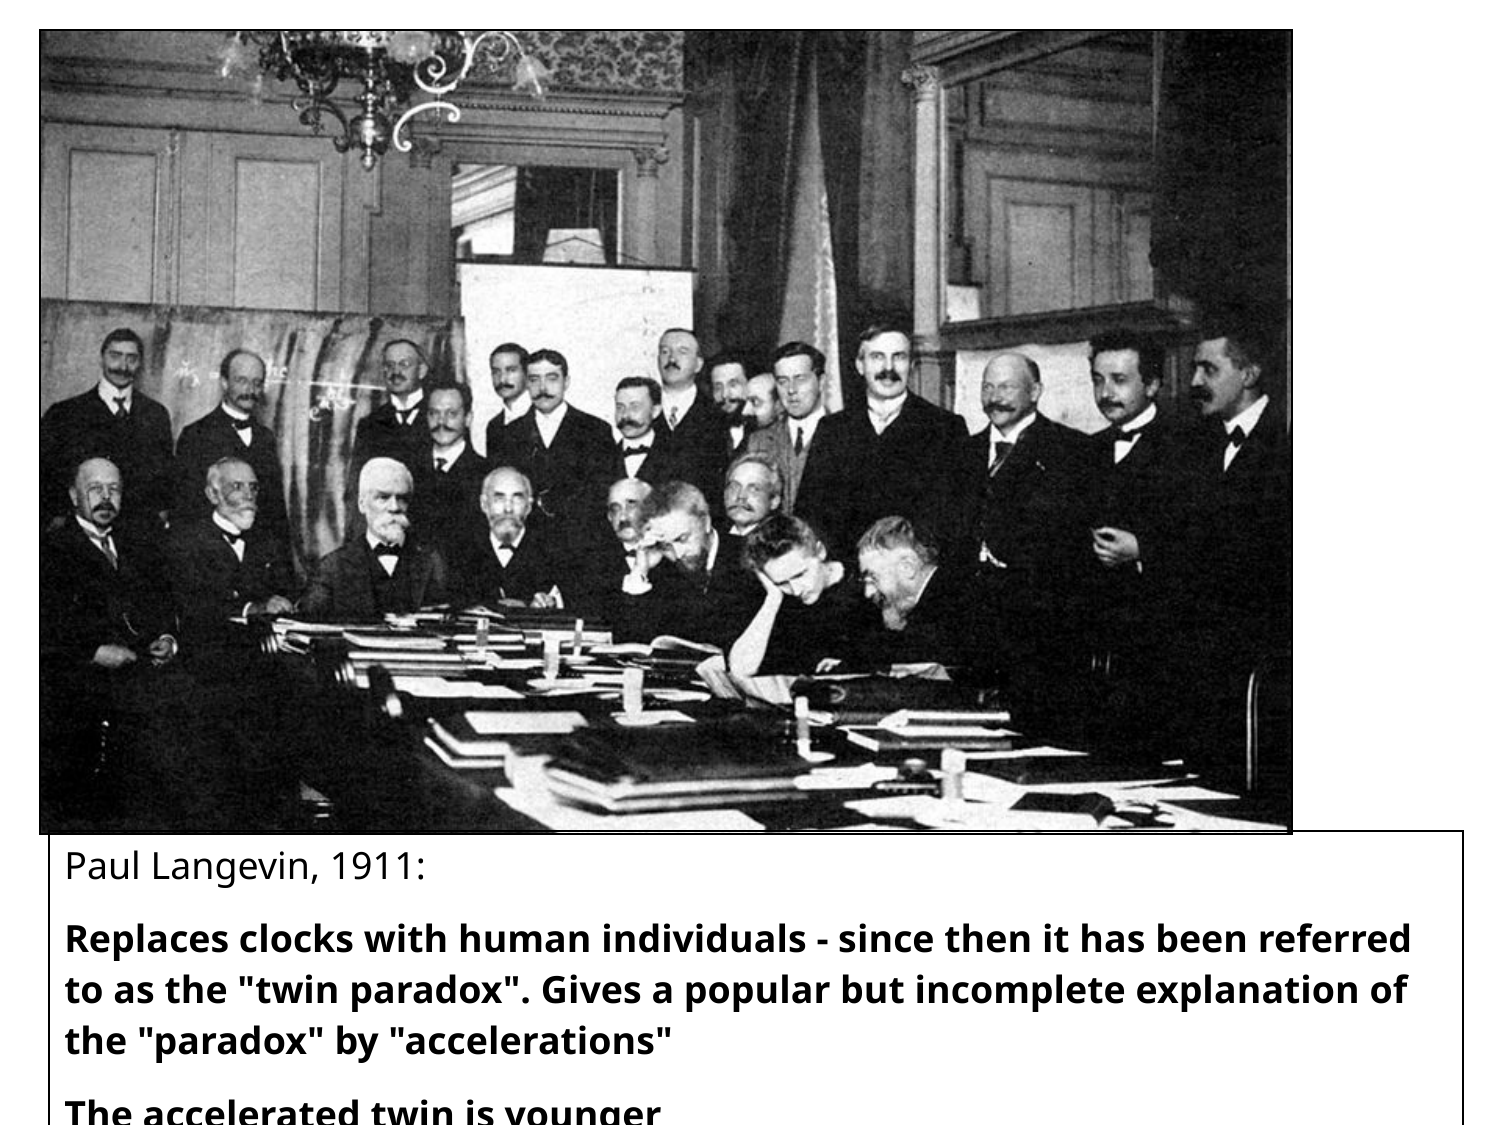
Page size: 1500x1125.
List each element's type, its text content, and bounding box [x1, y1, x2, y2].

text_box Paul Langevin, 1911: Replaces clocks with human individuals - since then it has been referred to as the "twin paradox". Gives a popular but incomplete explanation of the "paradox" by "accelerations" The accelerated twin is younger [48, 830, 1464, 1103]
picture [41, 31, 1292, 833]
